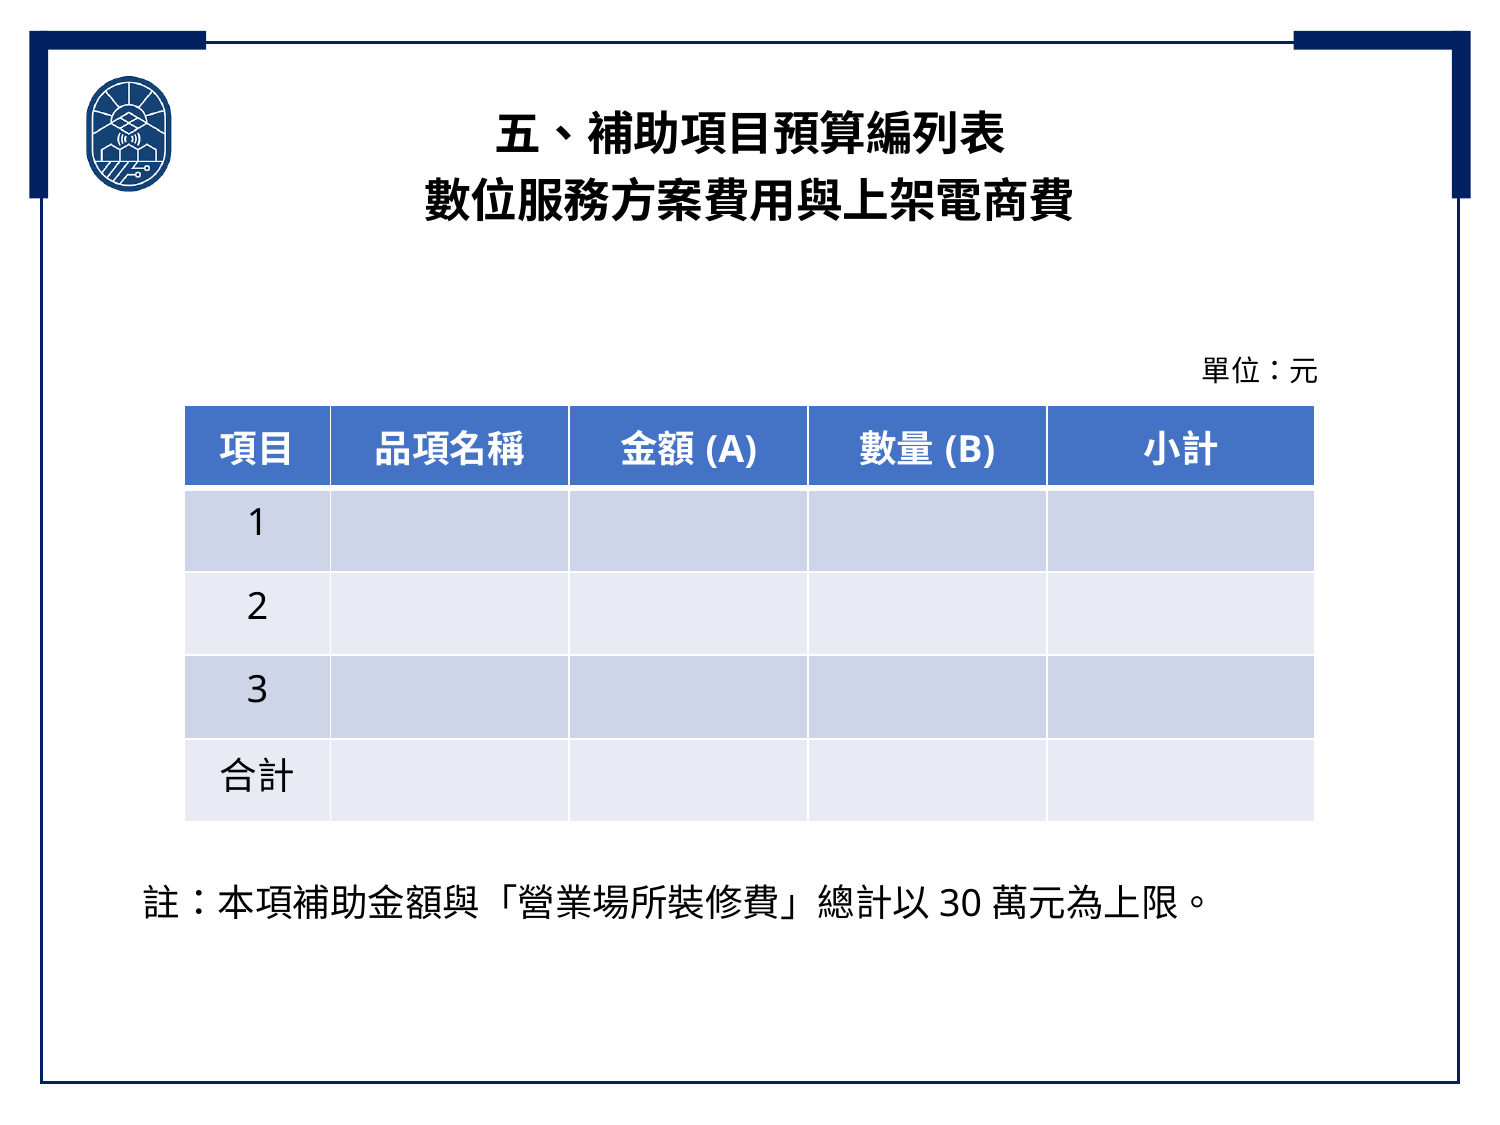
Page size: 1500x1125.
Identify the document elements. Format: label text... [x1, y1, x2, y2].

text_box 五、補助項目預算編列表 數位服務方案費用與上架電商費 [74, 88, 1425, 240]
table_cell [570, 656, 807, 738]
table_header 小計 [1048, 406, 1314, 485]
text_box 單位：元 [1187, 344, 1500, 395]
table_cell 2 [185, 573, 330, 654]
table_header 項目 [185, 406, 330, 485]
table_cell [331, 656, 568, 738]
table_header 金額(A) [570, 406, 807, 485]
table_cell [809, 573, 1046, 654]
table_cell [809, 656, 1046, 738]
table_cell [331, 573, 568, 654]
picture [50, 55, 207, 212]
table_cell [809, 491, 1046, 571]
table_cell [331, 740, 568, 821]
table_cell 1 [185, 491, 330, 571]
table_cell [570, 491, 807, 571]
table_cell [809, 740, 1046, 821]
table_cell [1048, 491, 1314, 571]
table_cell [1048, 573, 1314, 654]
text_box 註：本項補助金額與「營業場所裝修費」總計以30萬元為上限。 [127, 871, 1345, 932]
table_cell [1048, 656, 1314, 738]
table_cell 3 [185, 656, 330, 738]
table_header 品項名稱 [331, 406, 568, 485]
table_cell [570, 573, 807, 654]
table_cell [570, 740, 807, 821]
table_cell [1048, 740, 1314, 821]
table_header 數量(B) [809, 406, 1046, 485]
table_cell [331, 491, 568, 571]
table_cell 合計 [185, 740, 330, 821]
